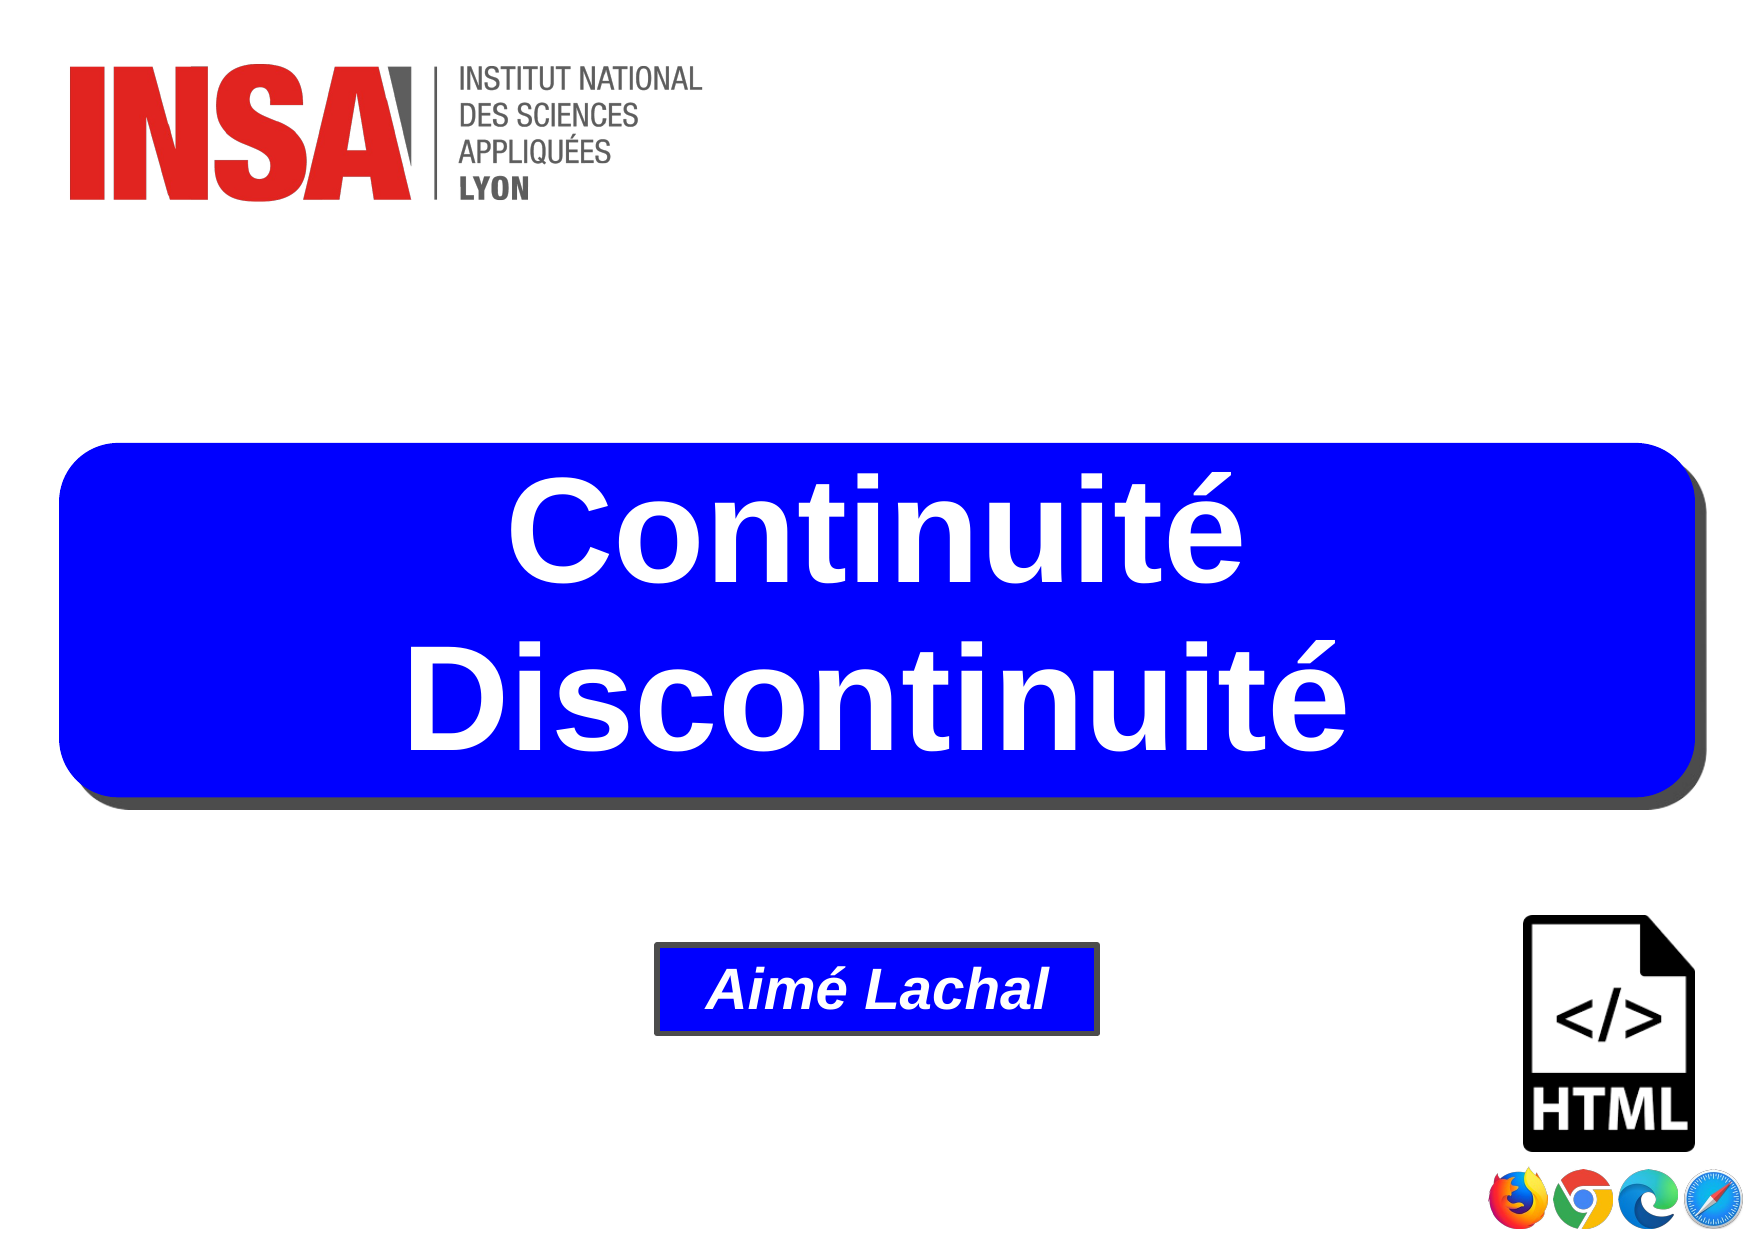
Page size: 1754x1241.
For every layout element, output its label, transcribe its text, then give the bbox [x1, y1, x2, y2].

title Aimé Lachal [657, 944, 1098, 1034]
picture [1683, 1169, 1743, 1229]
picture [59, 58, 713, 207]
picture [1618, 1169, 1678, 1229]
picture [1553, 1169, 1613, 1229]
picture [1488, 1166, 1548, 1229]
text_box Continuité Discontinuité [59, 442, 1695, 798]
picture [1523, 915, 1695, 1152]
